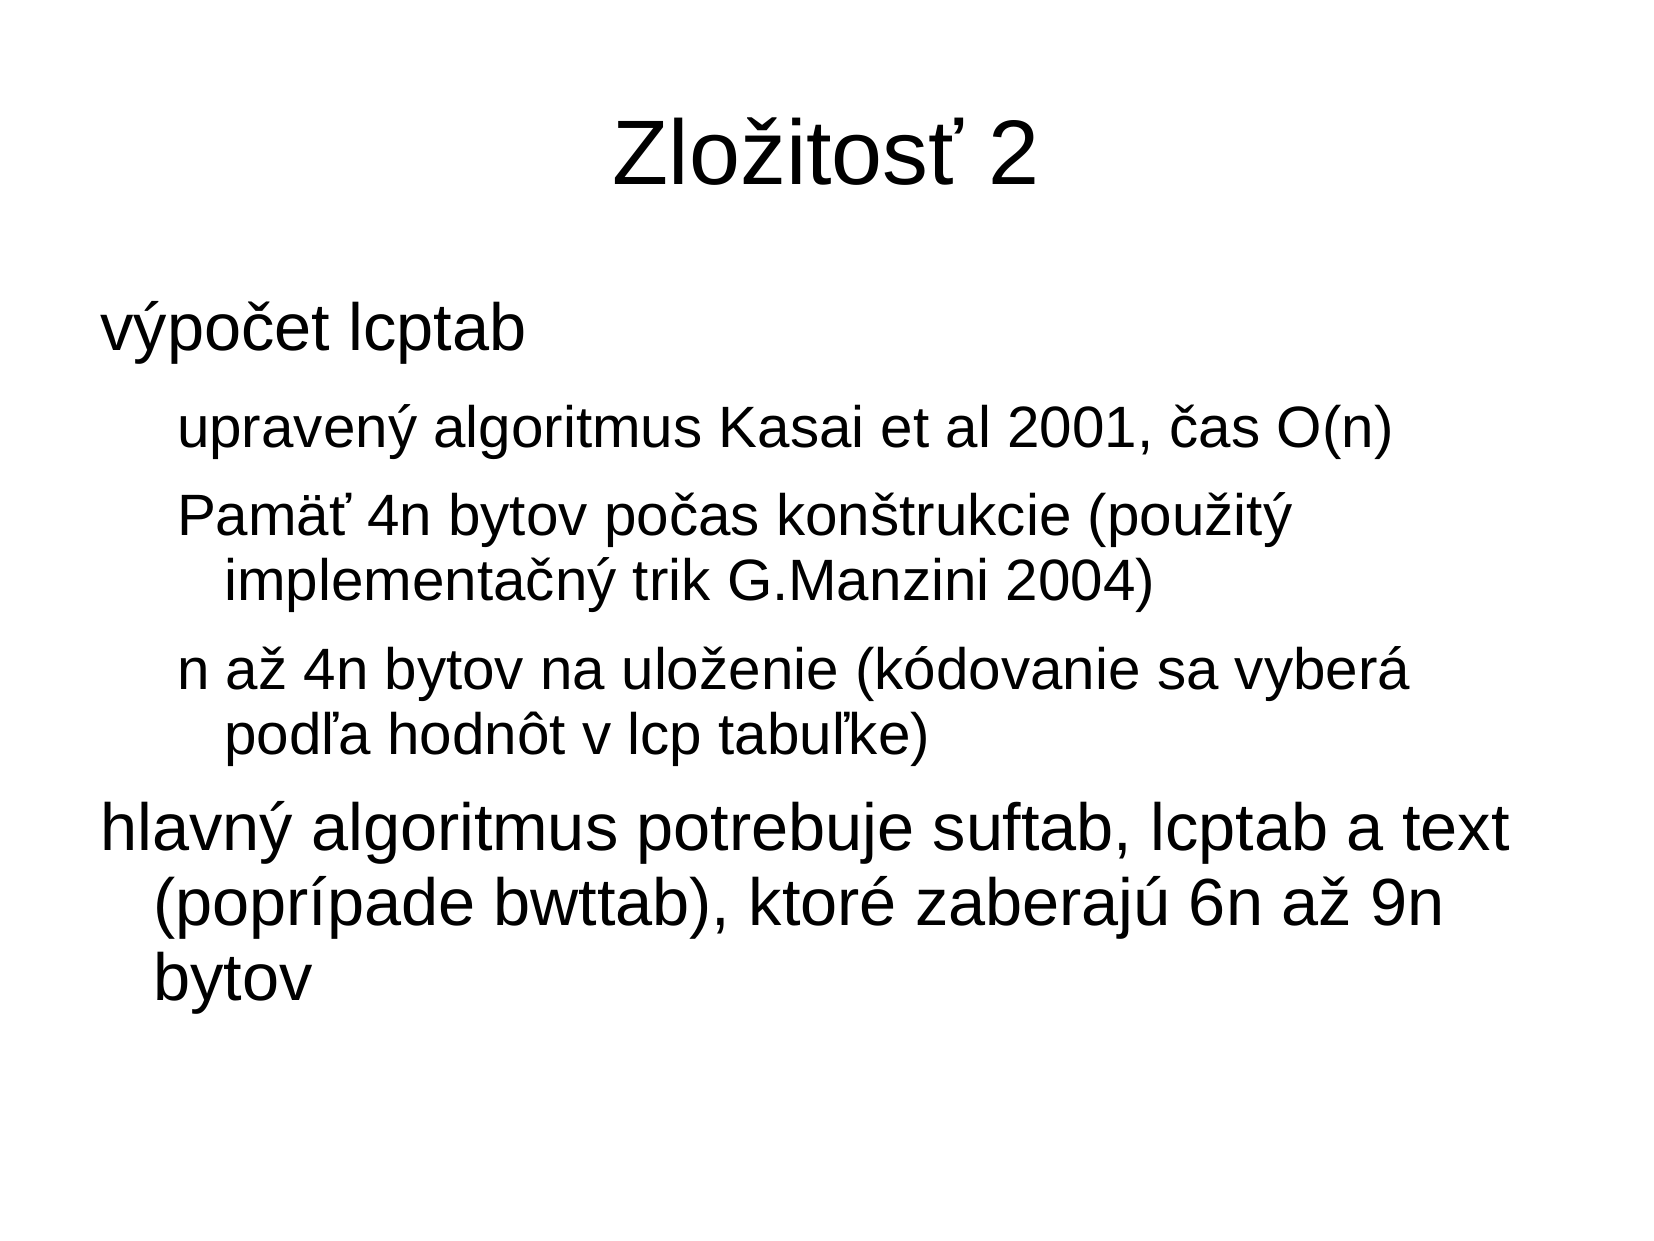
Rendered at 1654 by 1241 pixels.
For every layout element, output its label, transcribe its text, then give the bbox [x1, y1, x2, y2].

title Zložitosť 2 [82, 49, 1571, 257]
list výpočet lcptab upravený algoritmus Kasai et al 2001, čas O(n) Pamäť 4n bytov počas konštrukcie (použitý implementačný trik G.Manzini 2004) n až 4n bytov na uloženie (kódovanie sa vyberá podľa hodnôt v lcp tabuľke) hlavný algoritmus potrebuje suftab, lcptab a text (poprípade bwttab), ktoré zaberajú 6n až 9n bytov [82, 290, 1571, 1109]
